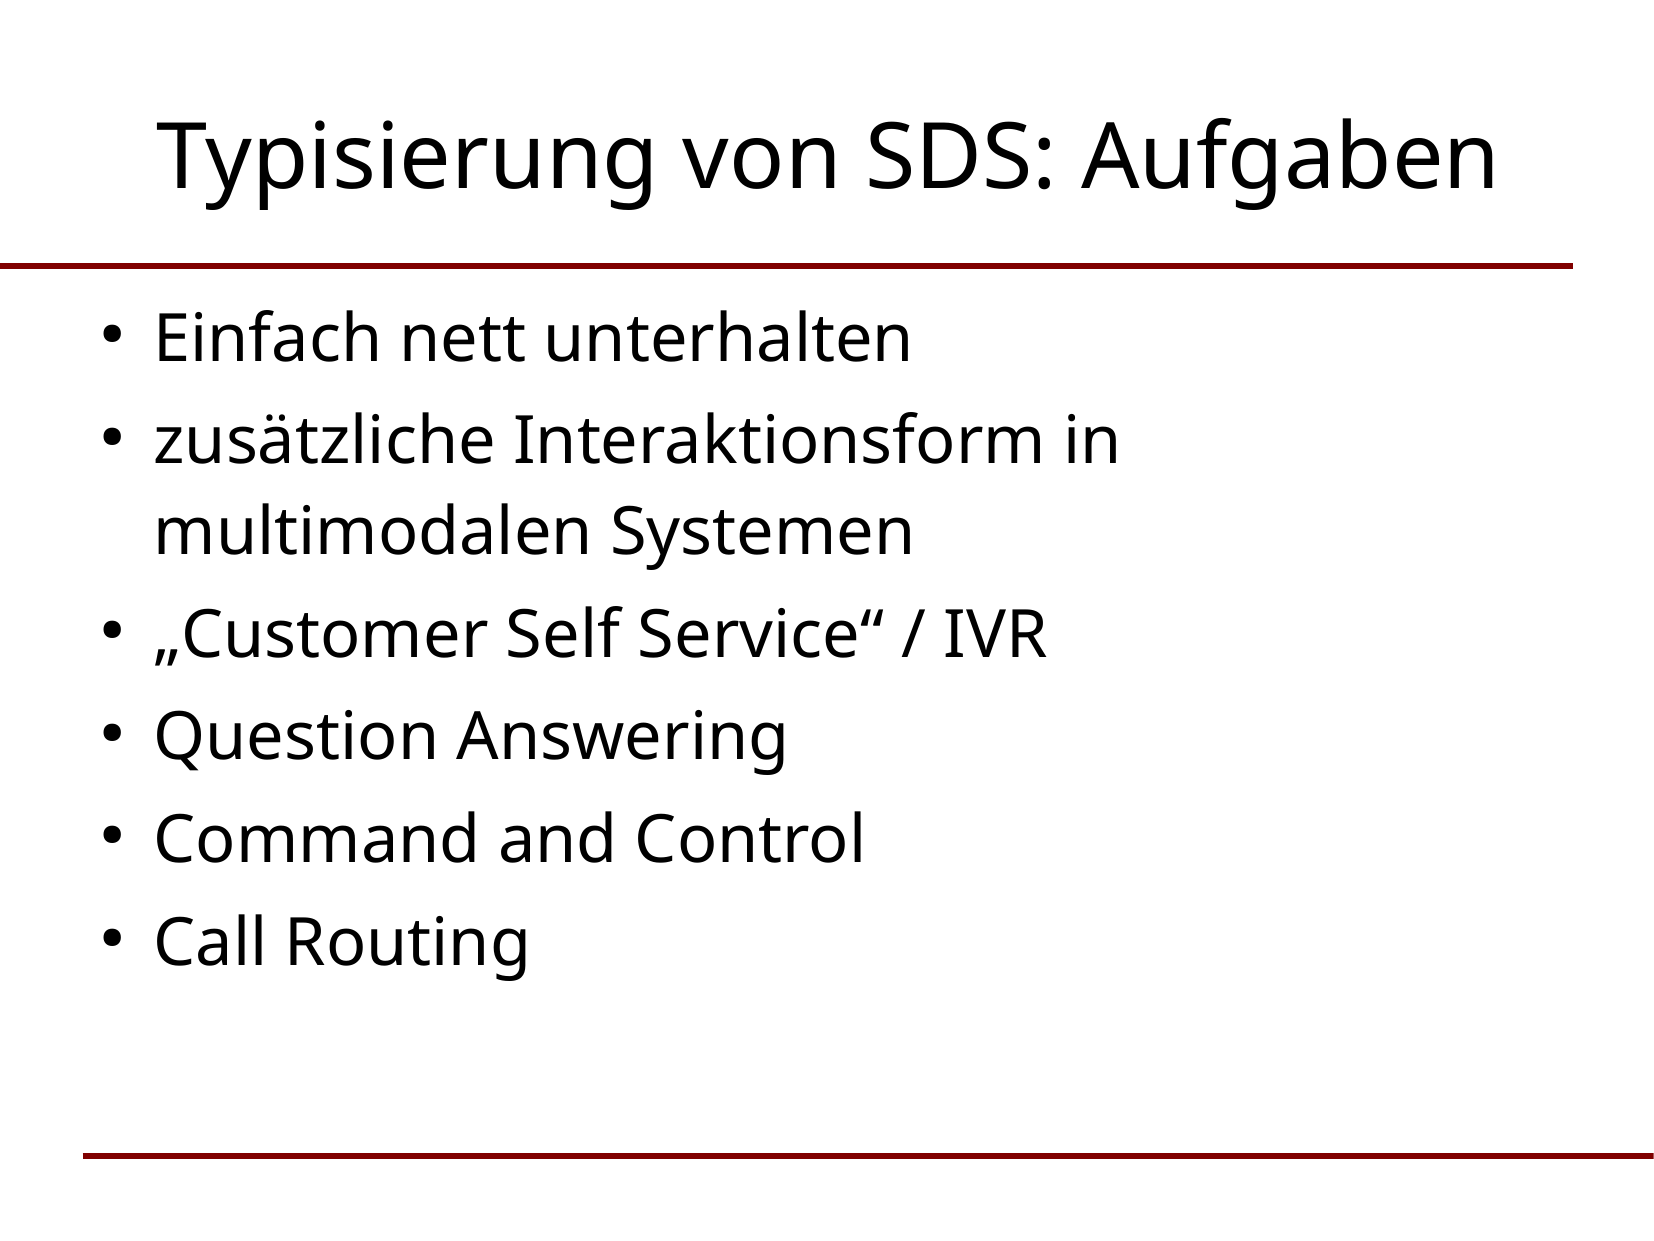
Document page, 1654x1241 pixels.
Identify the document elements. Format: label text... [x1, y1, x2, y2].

list Einfach nett unterhalten zusätzliche Interaktionsform in multimodalen Systemen „Customer Self Service“ / IVR Question Answering Command and Control Call Routing [82, 290, 1571, 1188]
title Typisierung von SDS: Aufgaben [82, 49, 1571, 257]
